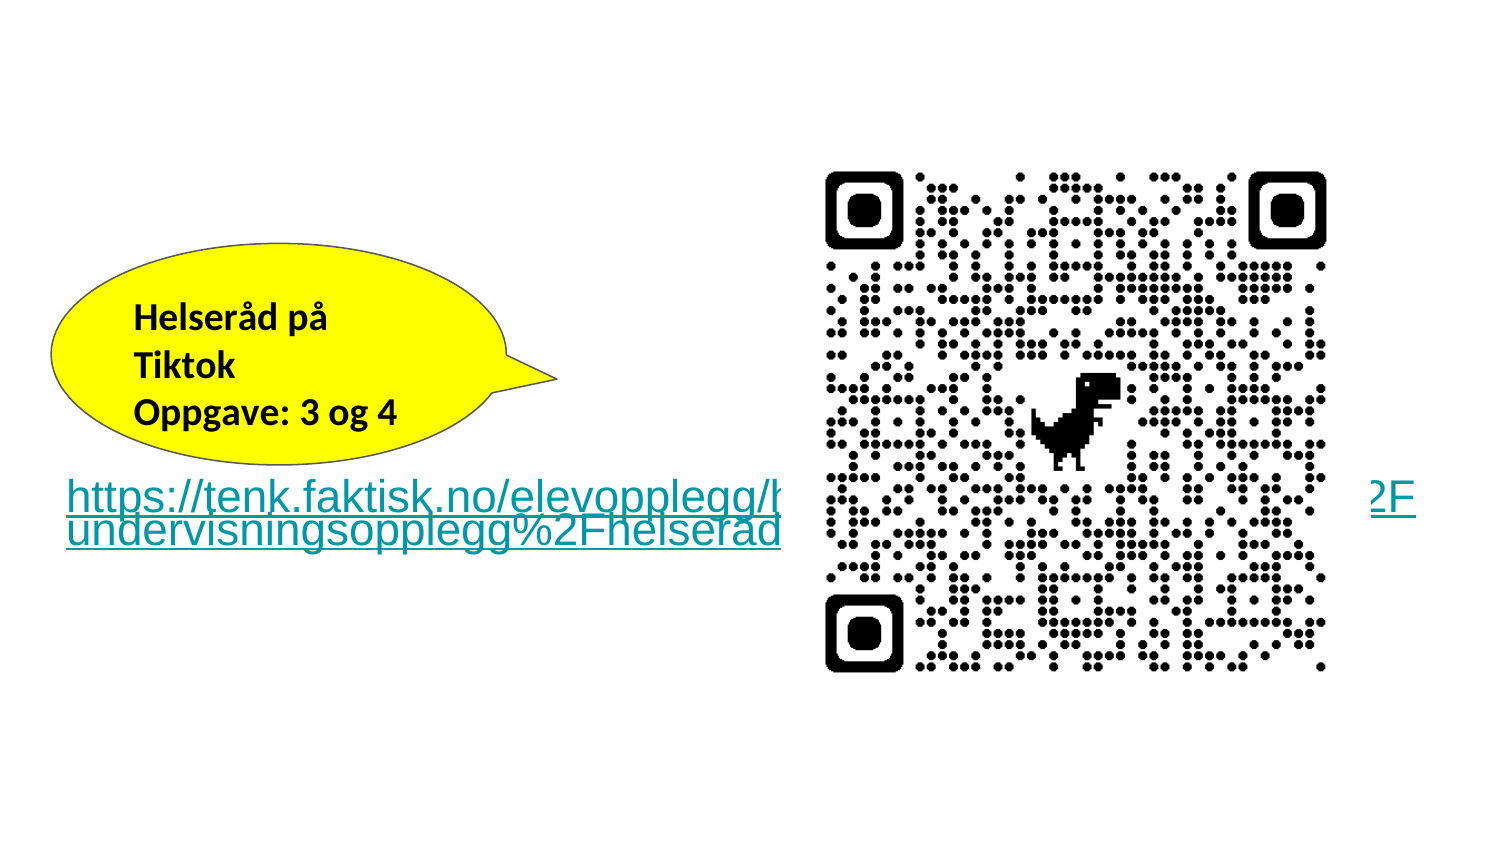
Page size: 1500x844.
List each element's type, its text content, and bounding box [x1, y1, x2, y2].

picture [781, 127, 1371, 717]
subtitle https://tenk.faktisk.no/elevopplegg/helserad-pa-tiktok?referer=%2Fundervisningsopplegg%2Fhelserad-pa-tiktok [1371, 464, 1449, 595]
subtitle https://tenk.faktisk.no/elevopplegg/helserad-pa-tiktok?referer=%2Fundervisningsopplegg%2Fhelserad-pa-tiktok [51, 464, 781, 595]
text_box Helseråd på Tiktok Oppgave: 3 og 4 [51, 243, 557, 465]
